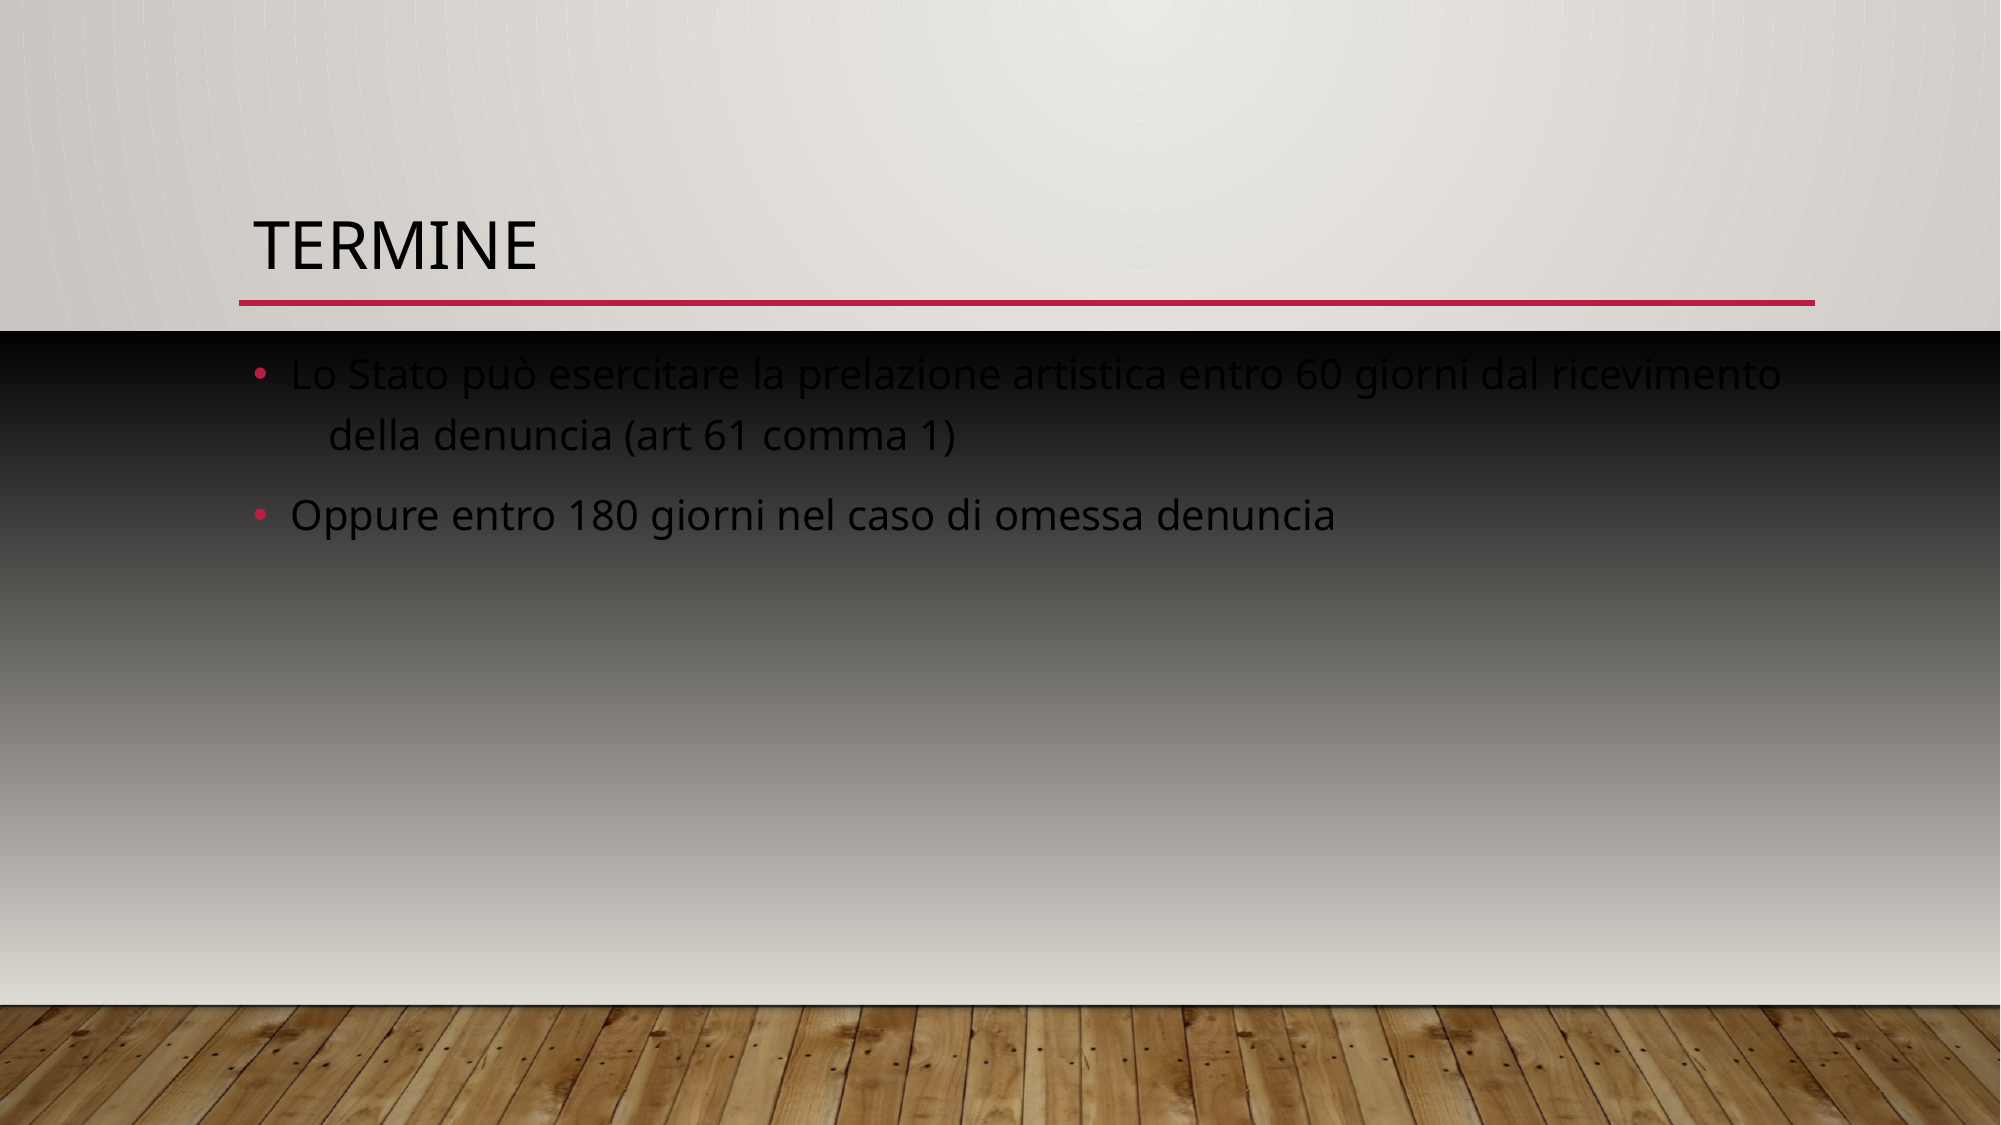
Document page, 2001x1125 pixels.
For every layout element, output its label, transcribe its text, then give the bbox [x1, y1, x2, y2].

title termine [238, 131, 1814, 305]
list Lo Stato può esercitare la prelazione artistica entro 60 giorni dal ricevimento della denuncia (art 61 comma 1) Oppure entro 180 giorni nel caso di omessa denuncia [238, 330, 1814, 897]
